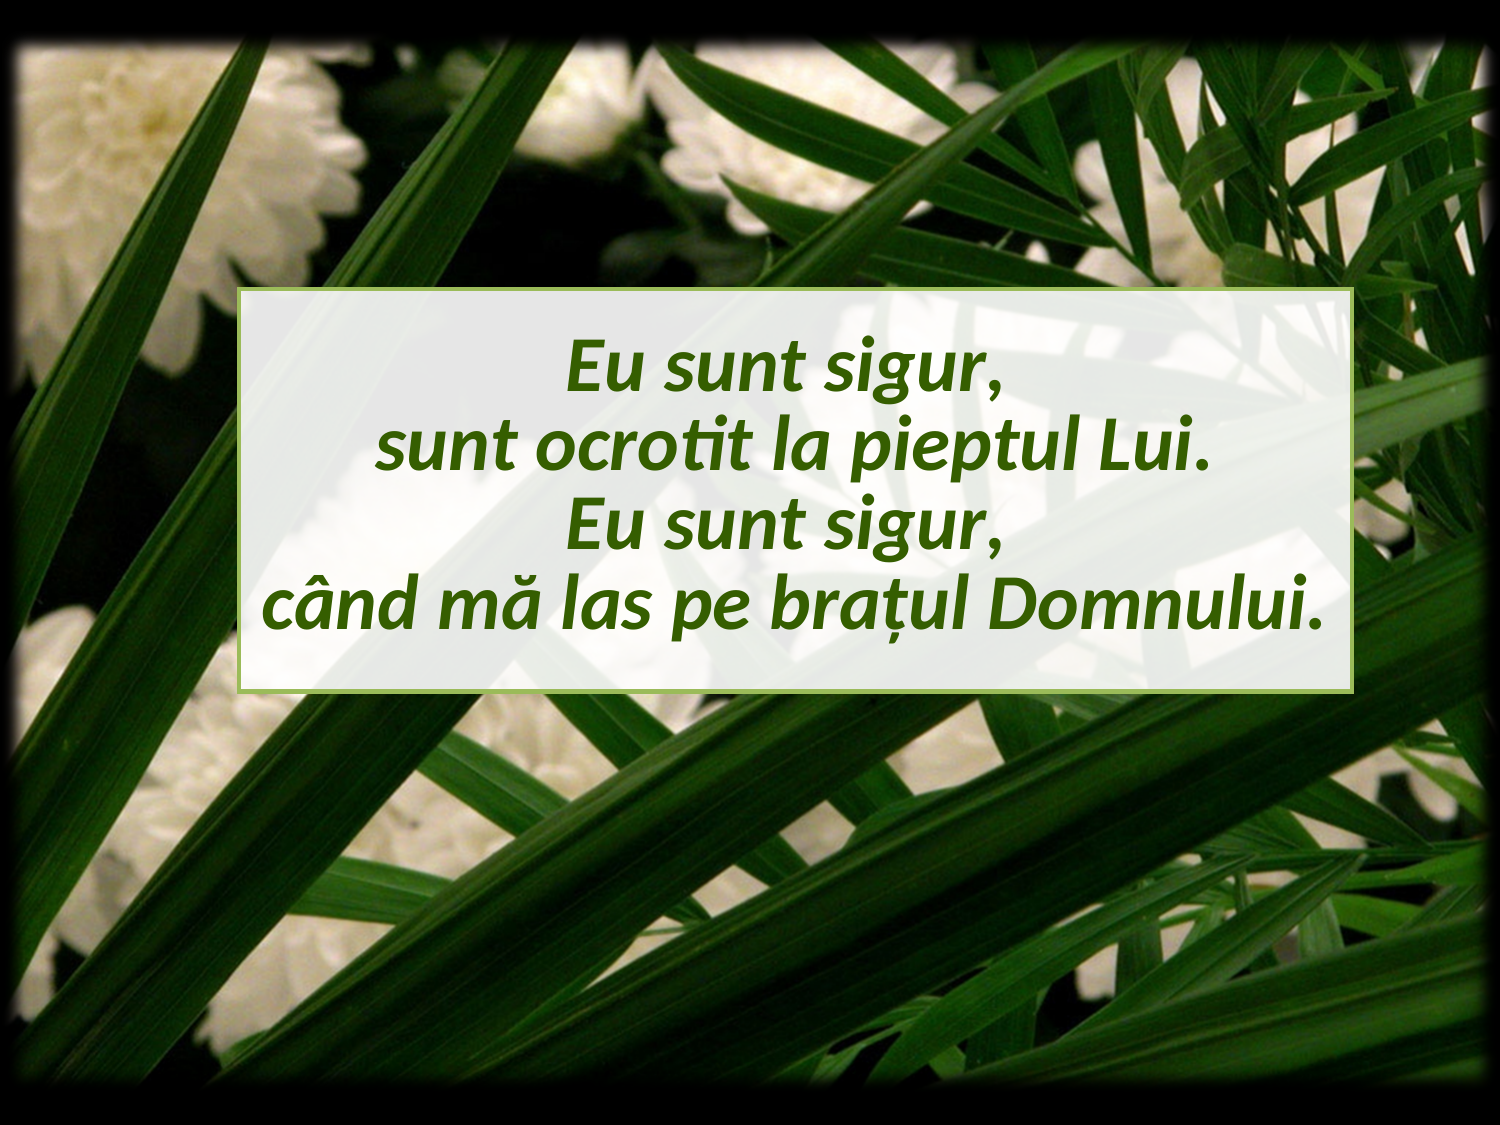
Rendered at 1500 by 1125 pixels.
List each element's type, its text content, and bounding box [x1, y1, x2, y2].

title Eu sunt sigur, sunt ocrotit la pieptul Lui. Eu sunt sigur, când mă las pe brațul Domnului. [238, 289, 1353, 692]
picture [0, 29, 1500, 1096]
